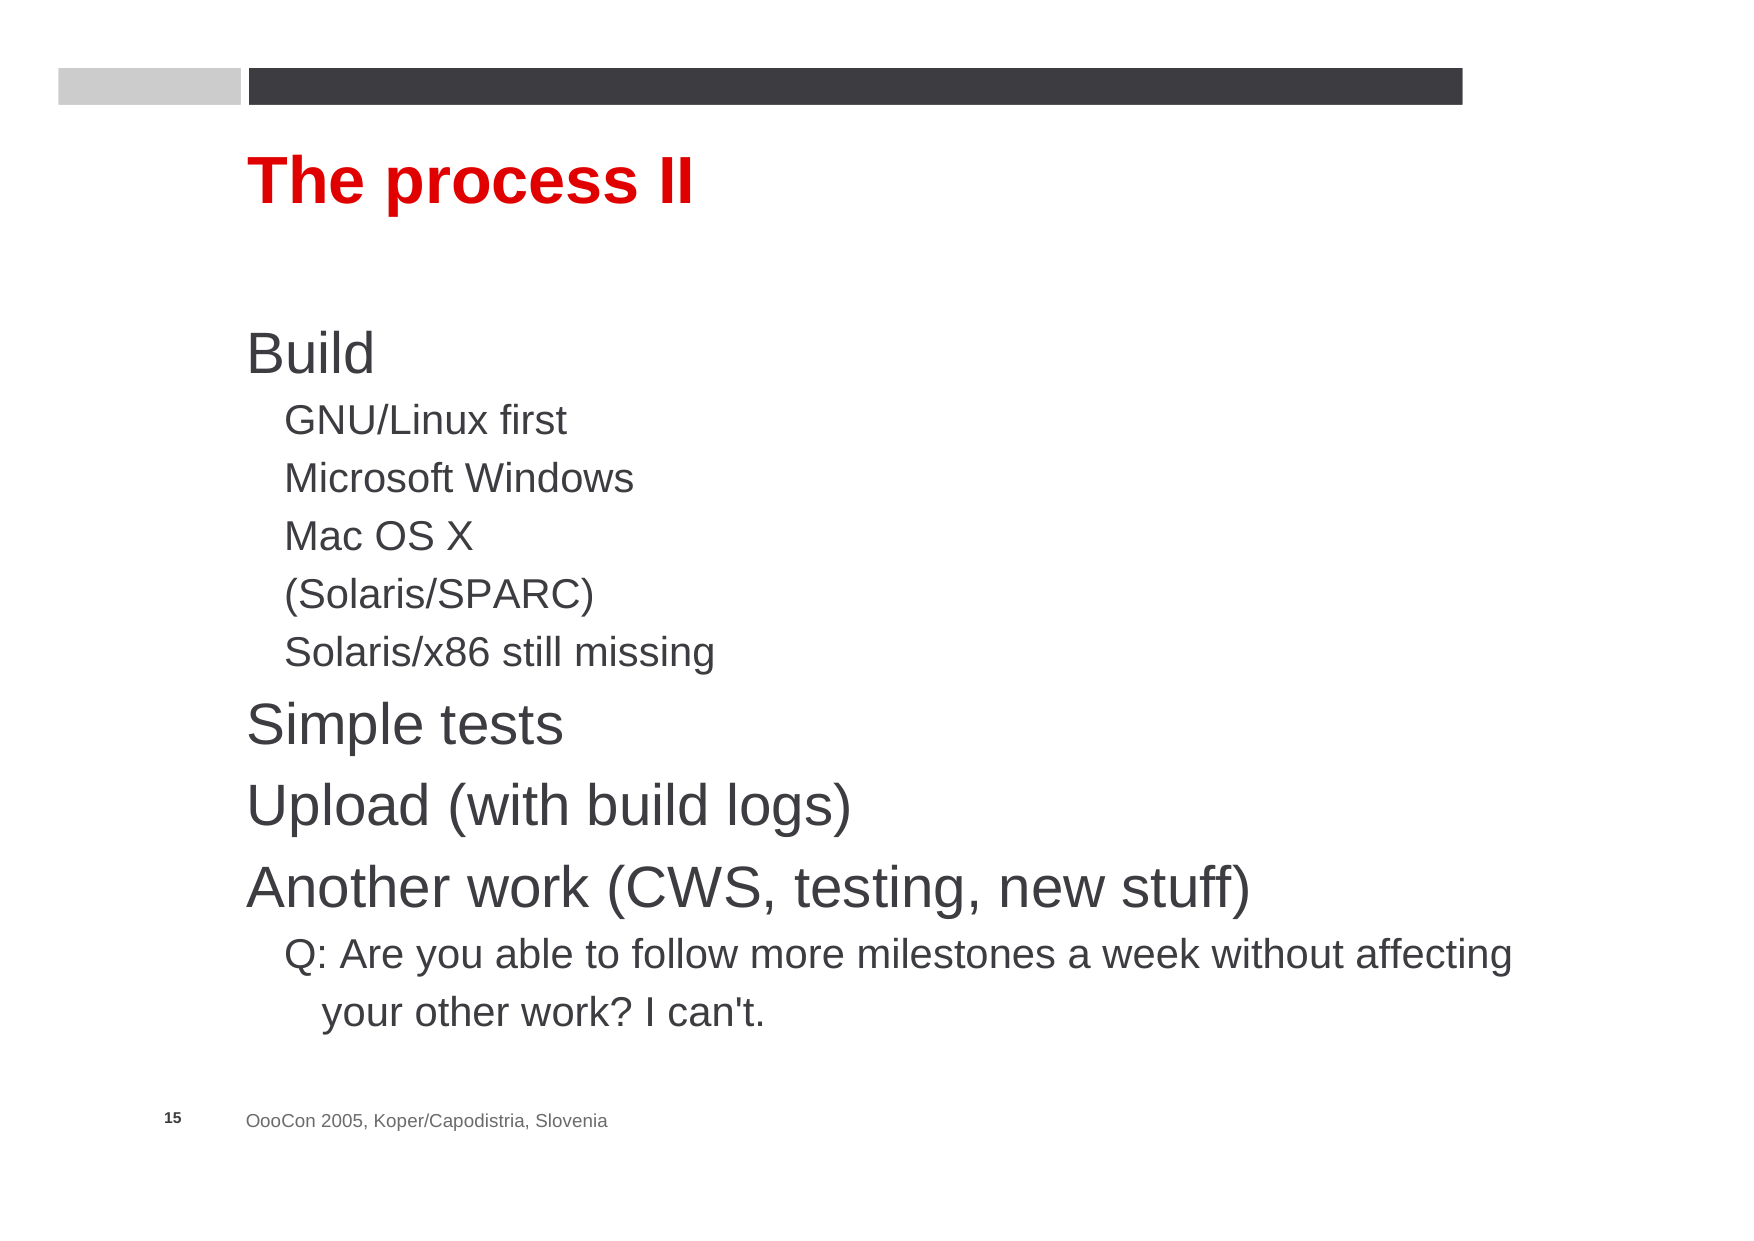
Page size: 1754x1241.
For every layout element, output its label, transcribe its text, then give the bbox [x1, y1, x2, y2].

title The process II [247, 100, 1581, 263]
list Build GNU/Linux first Microsoft Windows Mac OS X (Solaris/SPARC) Solaris/x86 still missing Simple tests Upload (with build logs) Another work (CWS, testing, new stuff) Q: Are you able to follow more milestones a week without affecting your other work? I can't. [246, 304, 1600, 1034]
